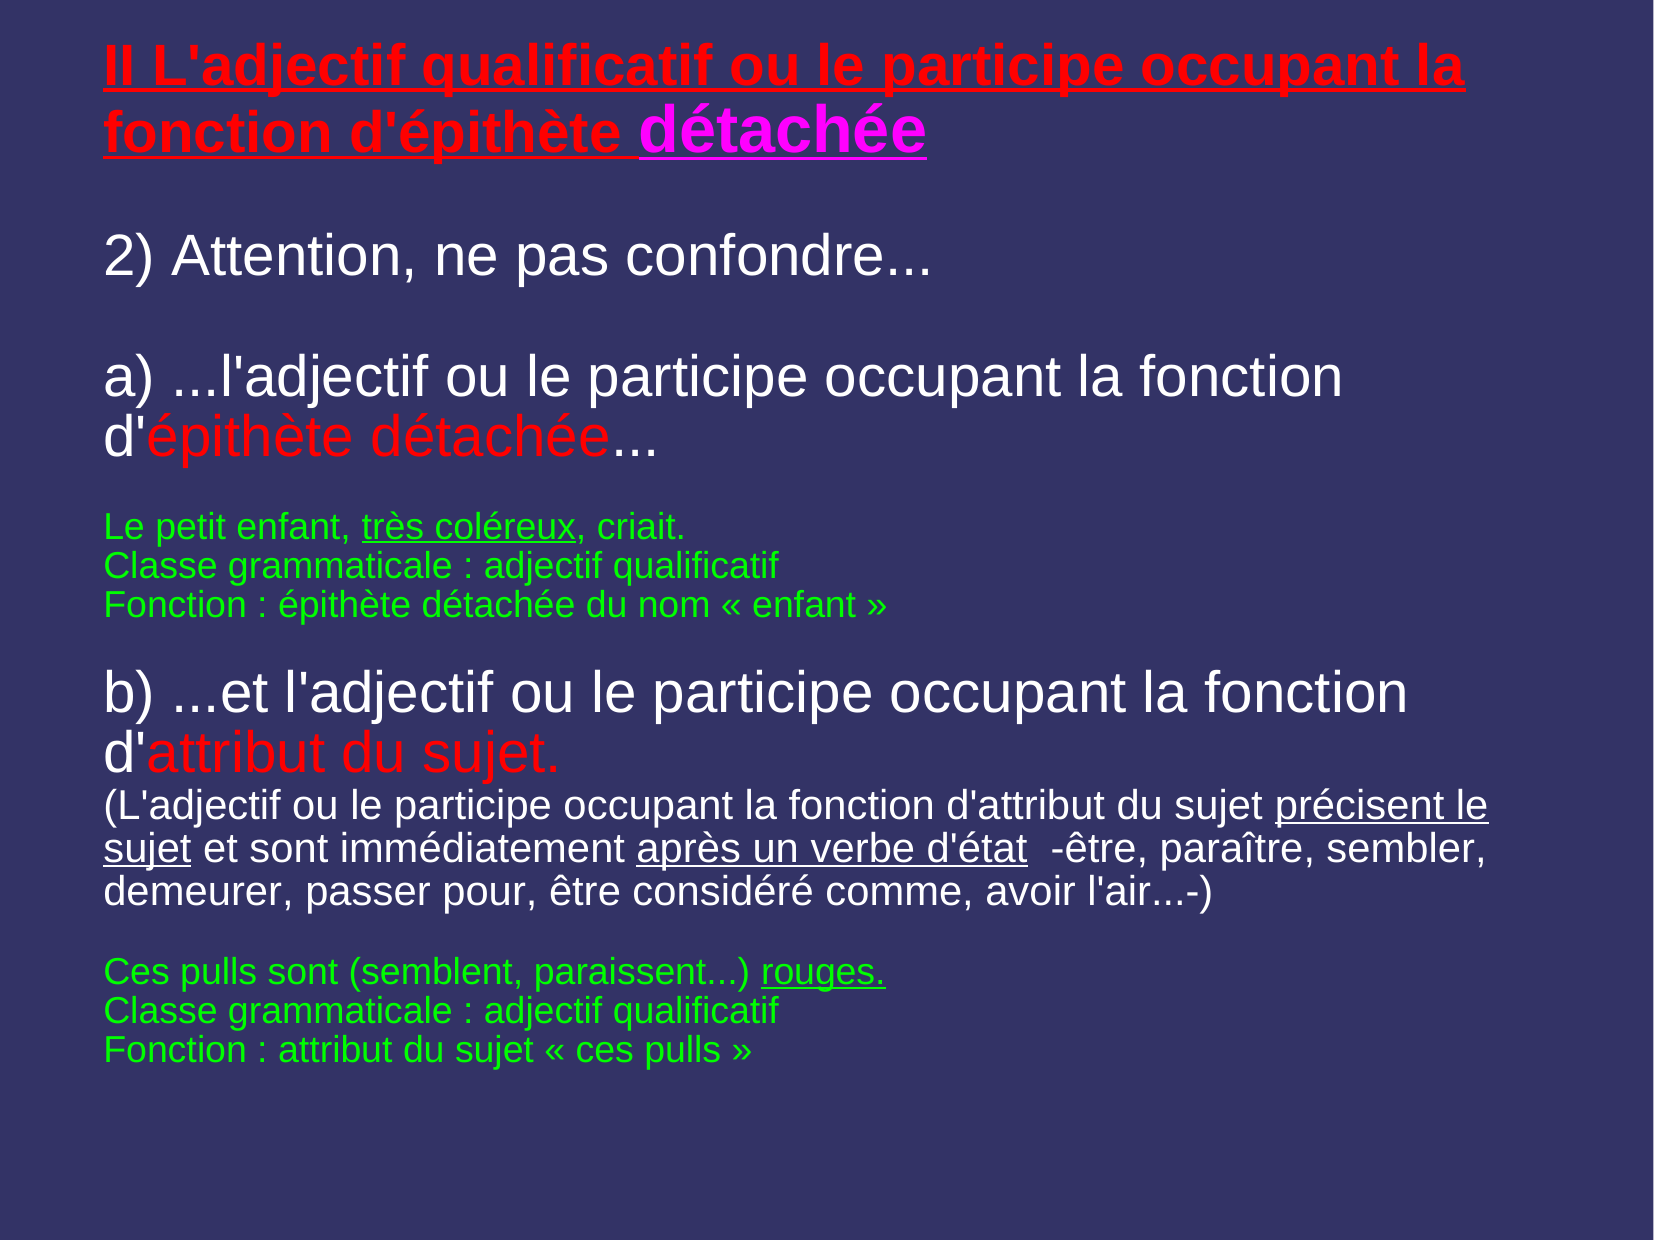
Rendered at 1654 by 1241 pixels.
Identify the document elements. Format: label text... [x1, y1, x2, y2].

text_box II L'adjectif qualificatif ou le participe occupant la fonction d'épithète détachée 2) Attention, ne pas confondre... a) ...l'adjectif ou le participe occupant la fonction d'épithète détachée... Le petit enfant, très coléreux, criait. Classe grammaticale : adjectif qualificatif Fonction : épithète détachée du nom « enfant » b) ...et l'adjectif ou le participe occupant la fonction d'attribut du sujet. (L'adjectif ou le participe occupant la fonction d'attribut du sujet précisent le sujet et sont immédiatement après un verbe d'état -être, paraître, sembler, demeurer, passer pour, être considéré comme, avoir l'air...-) Ces pulls sont (semblent, paraissent...) rouges. Classe grammaticale : adjectif qualificatif Fonction : attribut du sujet « ces pulls » [88, 29, 1595, 1241]
